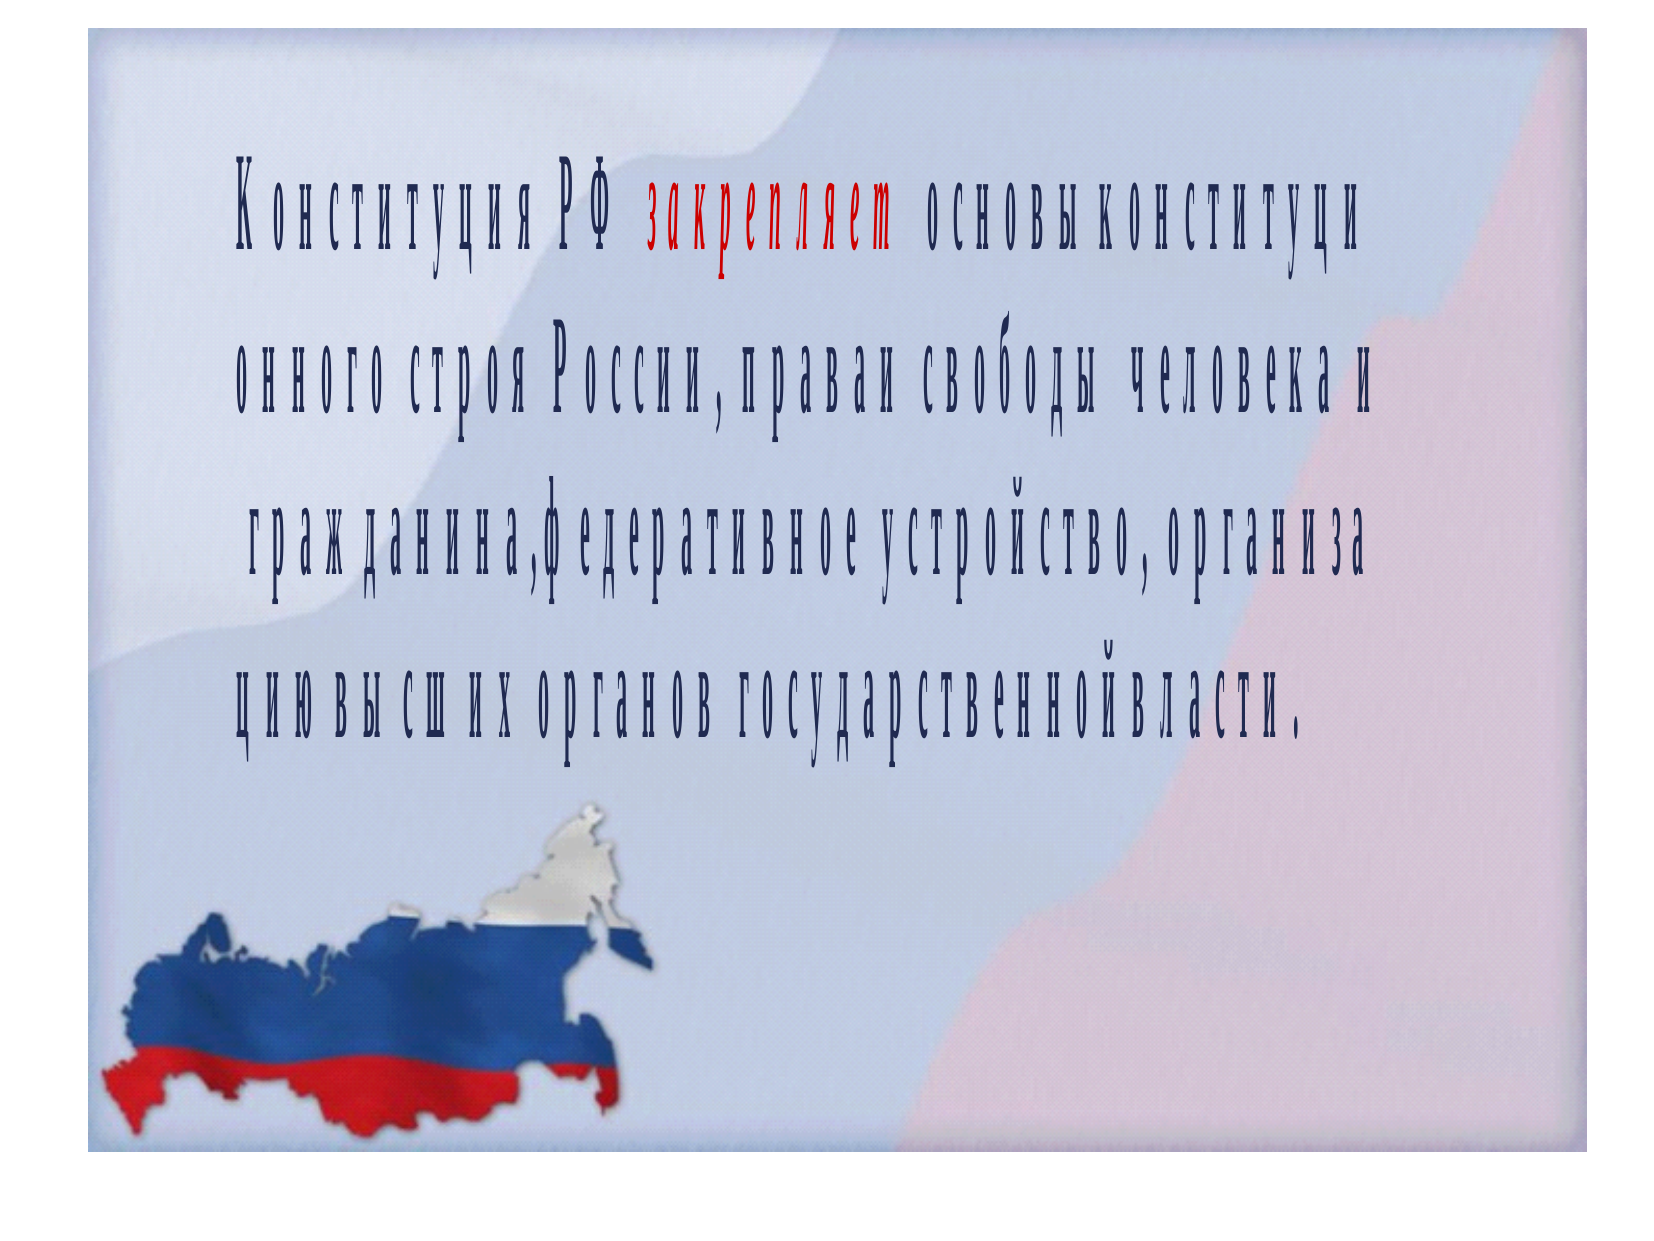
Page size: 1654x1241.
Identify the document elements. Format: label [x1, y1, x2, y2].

picture [88, 28, 1587, 1152]
